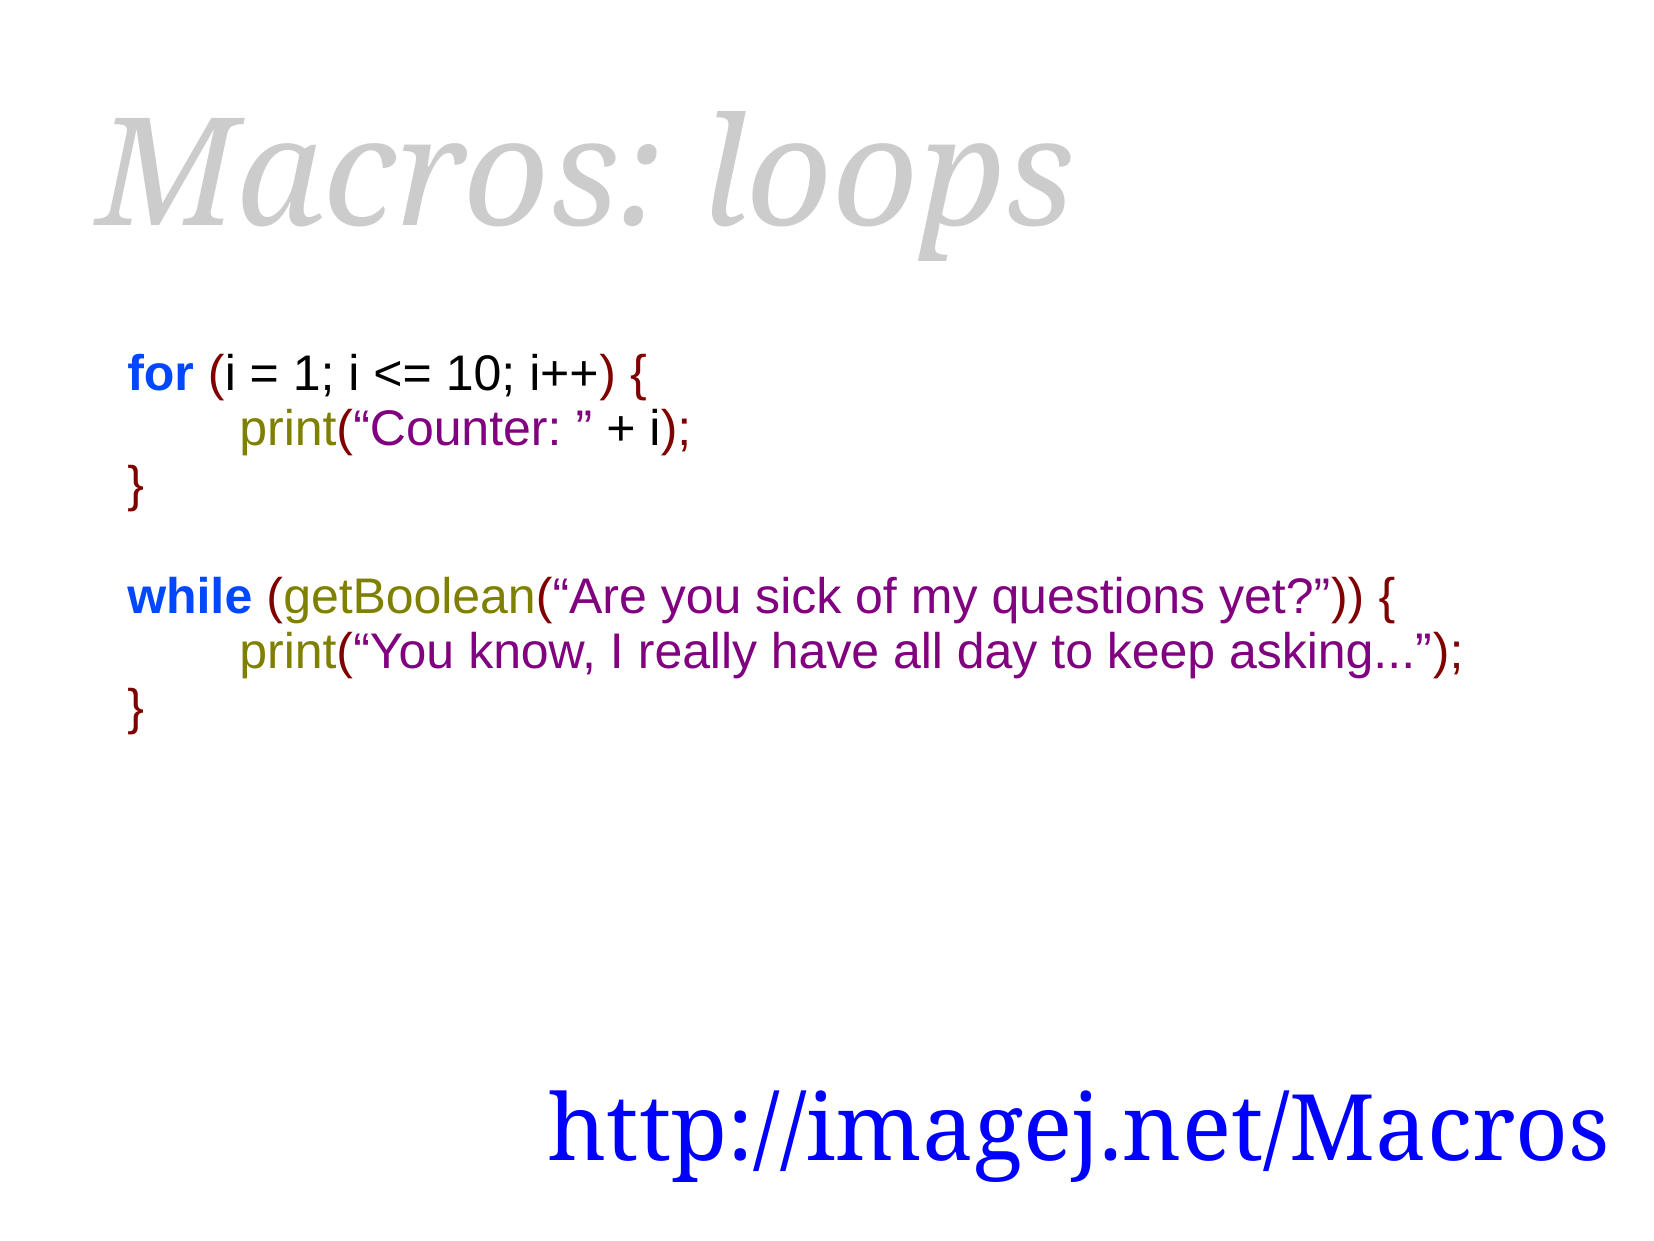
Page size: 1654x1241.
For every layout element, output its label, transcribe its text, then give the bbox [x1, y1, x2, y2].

text_box http://imagej.net/Macros [50, 1055, 1626, 1172]
text_box Macros: loops [81, 57, 1654, 239]
text_box for (i = 1; i <= 10; i++) { print(“Counter: ” + i); } while (getBoolean(“Are you sick of my questions yet?”)) { print(“You know, I really have all day to keep asking...”); } [112, 337, 1538, 743]
